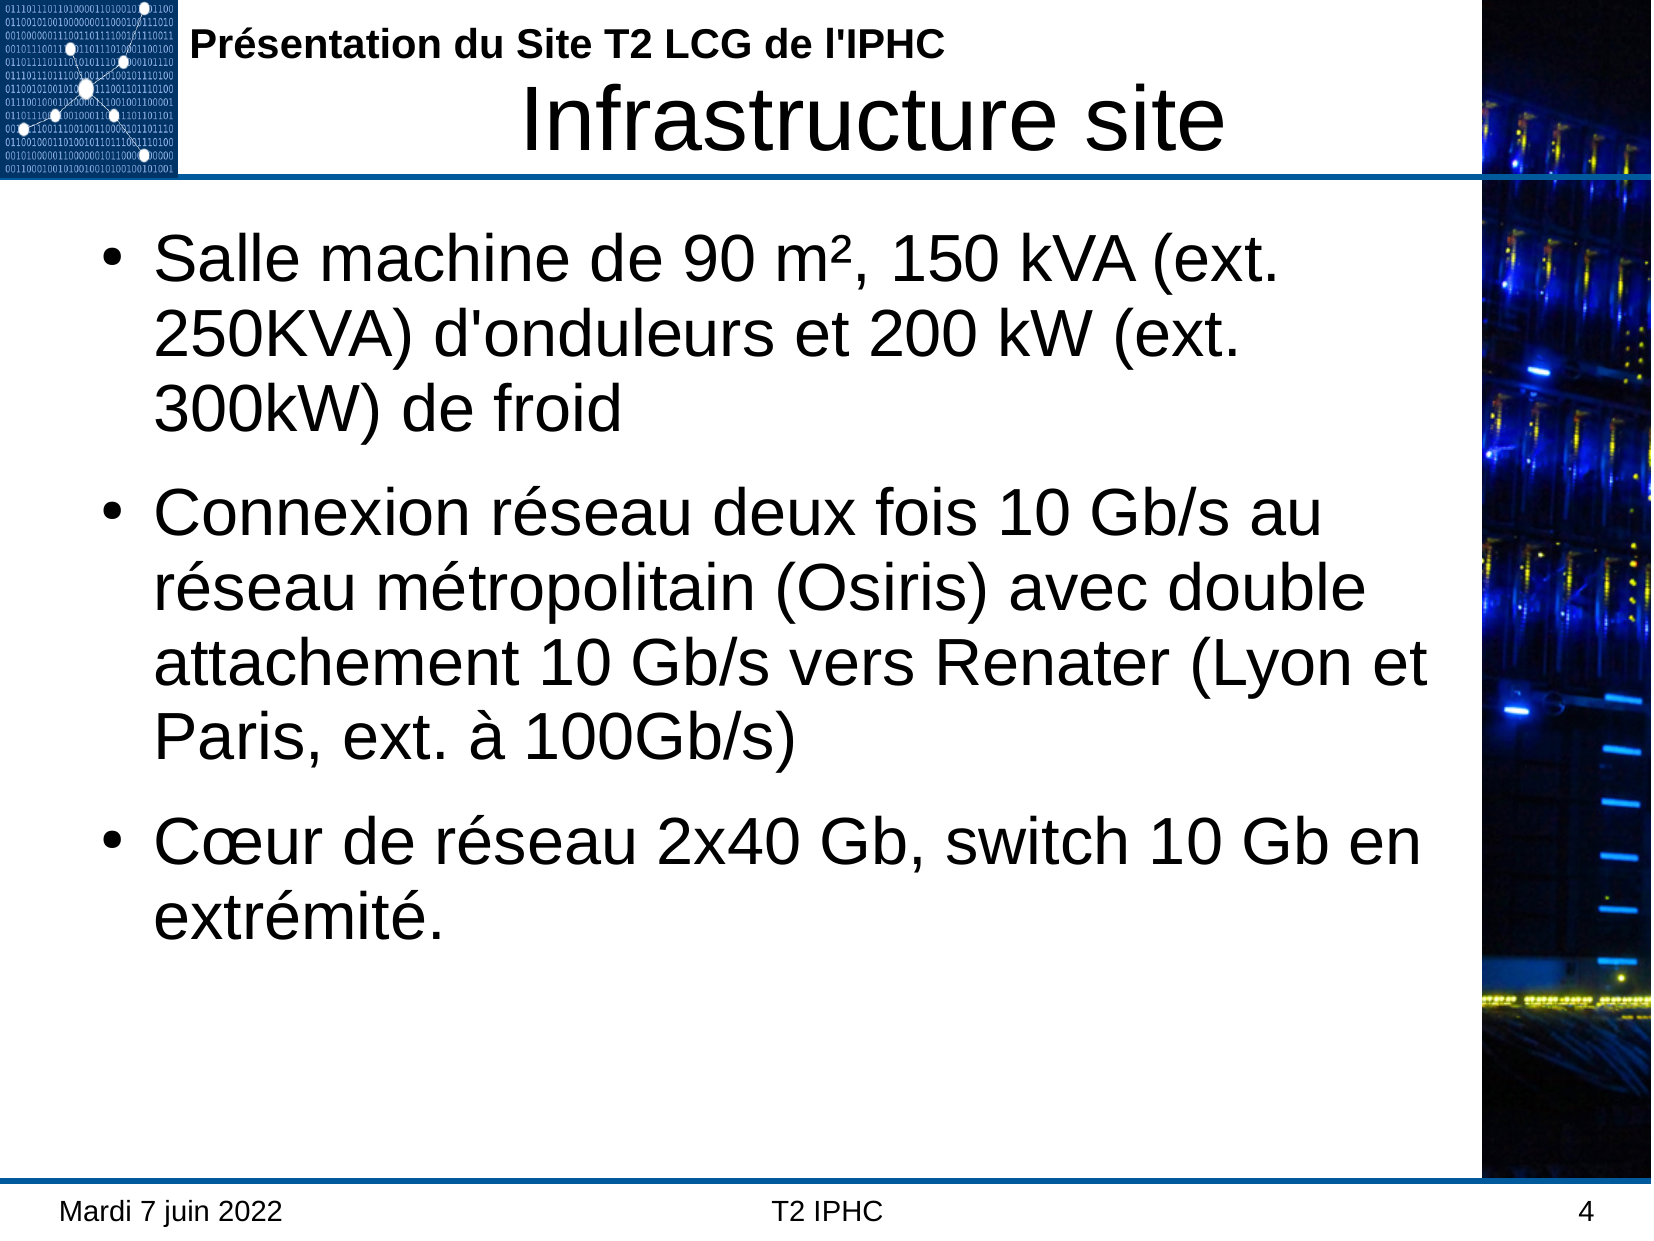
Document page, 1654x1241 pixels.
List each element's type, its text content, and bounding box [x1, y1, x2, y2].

picture [1482, 0, 1651, 174]
picture [0, 0, 178, 178]
title Infrastructure site [177, 67, 1571, 171]
picture [1482, 180, 1651, 1178]
list Salle machine de 90 m², 150 kVA (ext. 250KVA) d'onduleurs et 200 kW (ext. 300kW) de froid Connexion réseau deux fois 10 Gb/s au réseau métropolitain (Osiris) avec double attachement 10 Gb/s vers Renater (Lyon et Paris, ext. à 100Gb/s) Cœur de réseau 2x40 Gb, switch 10 Gb en extrémité. [82, 221, 1447, 1152]
